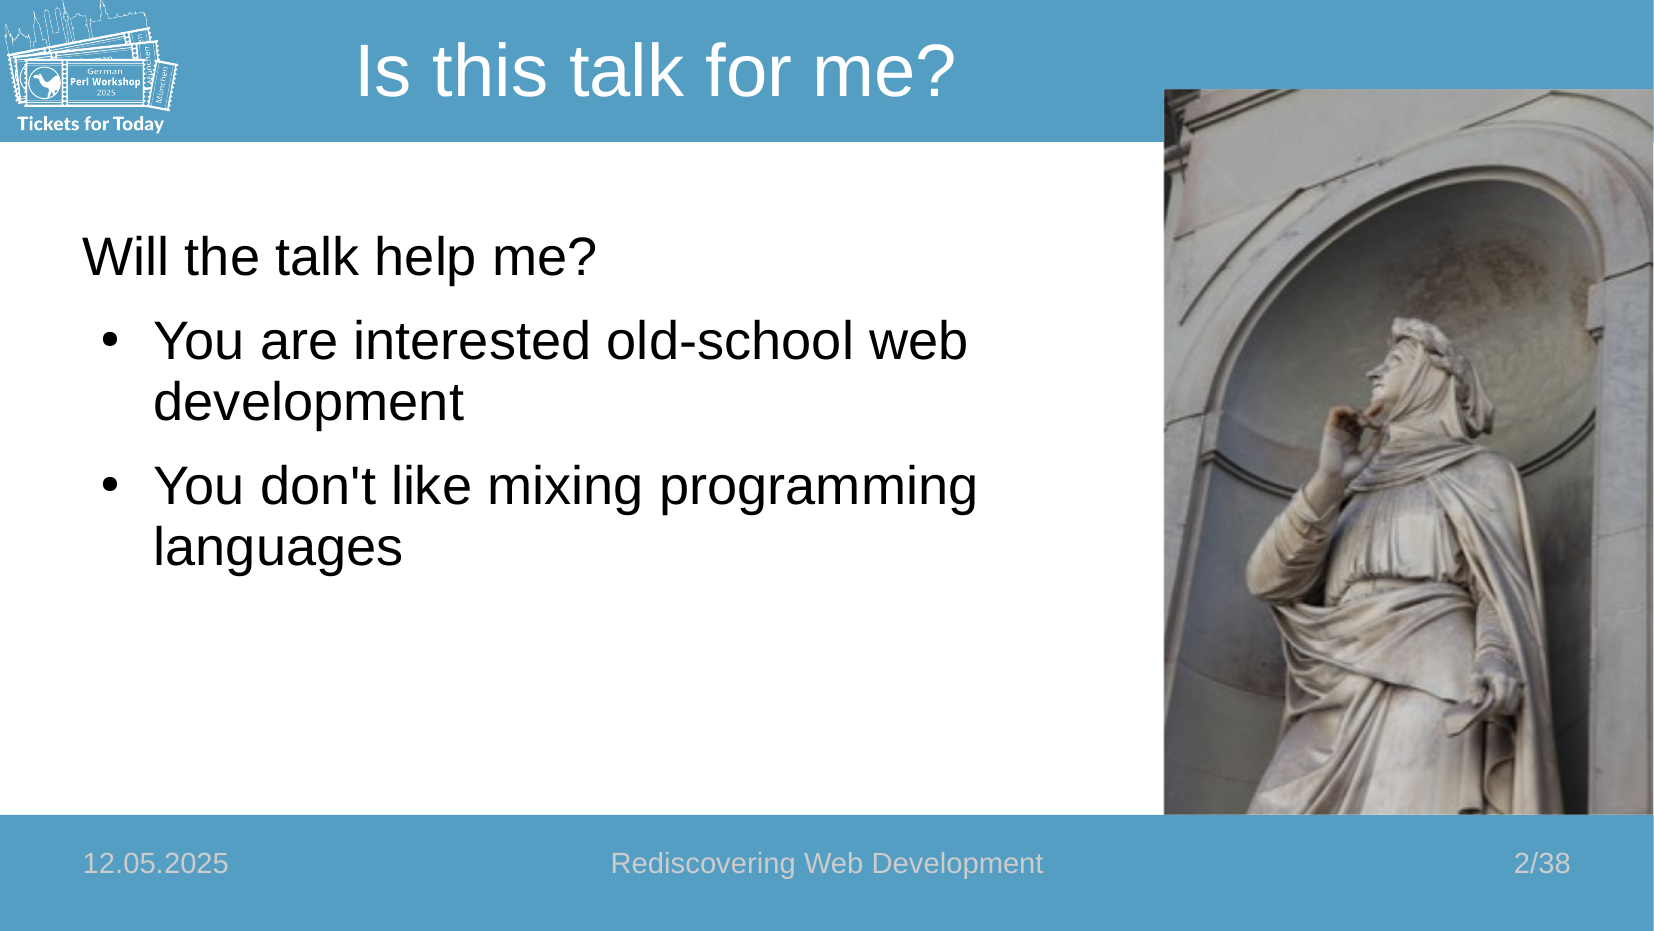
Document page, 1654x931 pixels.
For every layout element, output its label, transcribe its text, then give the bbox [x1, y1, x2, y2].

title Is this talk for me? [354, 5, 1654, 136]
picture [1163, 88, 1654, 815]
list Will the talk help me? You are interested old-school web development You don't like mixing programming languages [82, 141, 1123, 815]
picture [3, 0, 180, 154]
